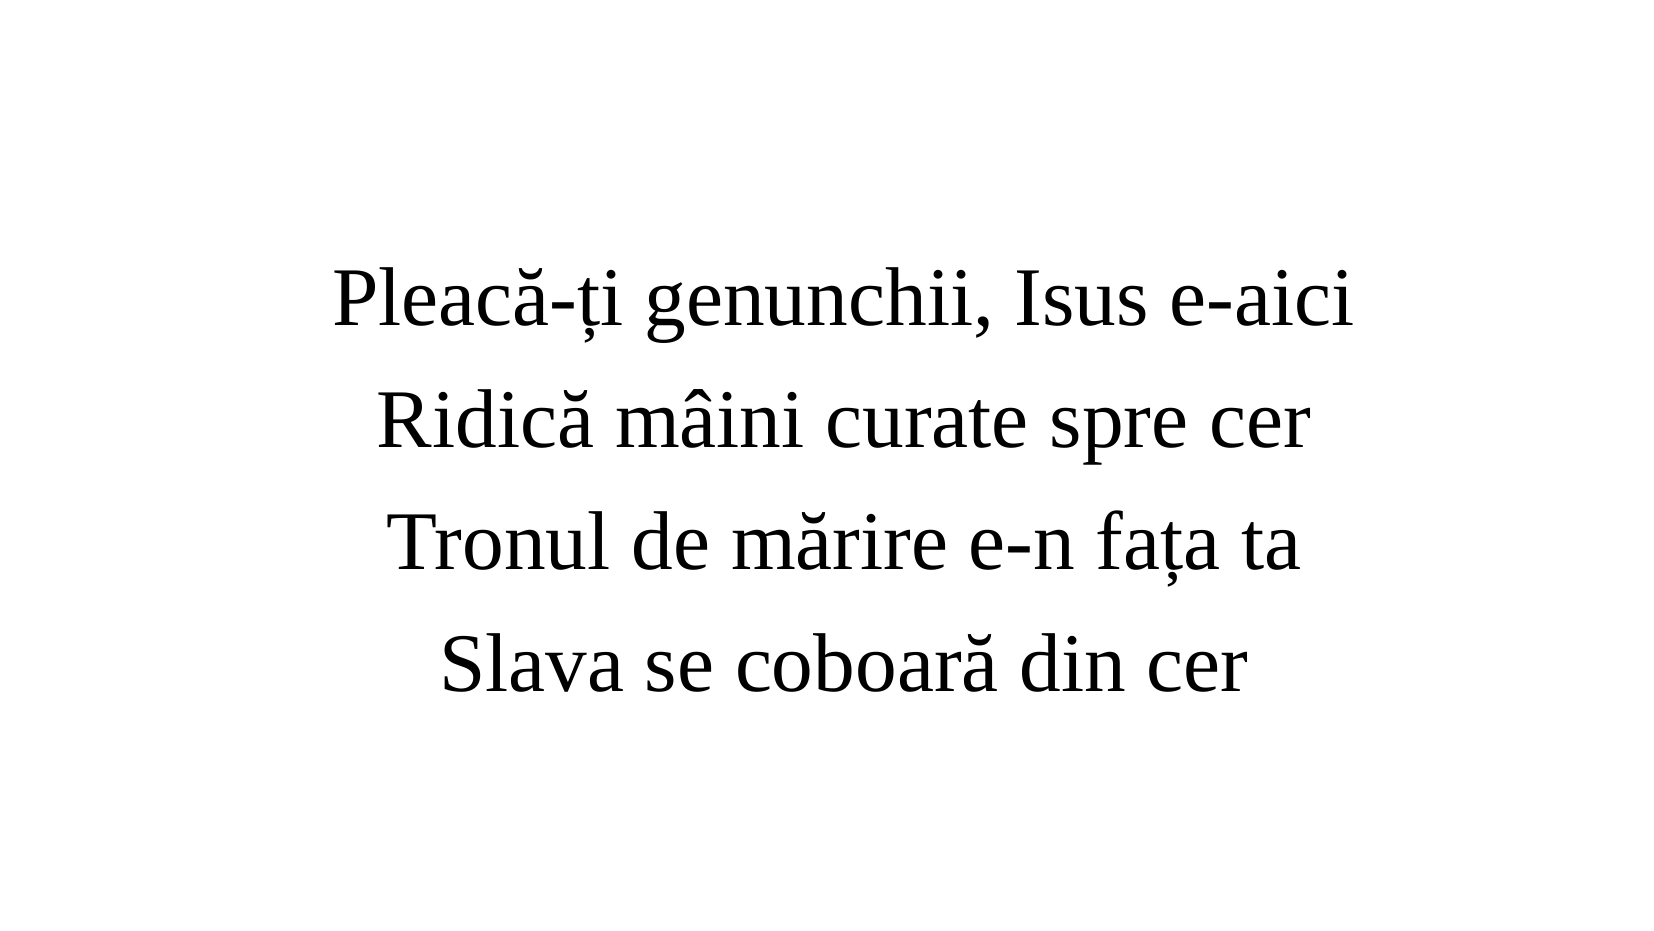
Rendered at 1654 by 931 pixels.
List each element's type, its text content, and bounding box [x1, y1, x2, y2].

subtitle Pleacă-ți genunchii, Isus e-aici Ridică mâini curate spre cer Tronul de mărire e-n fața ta Slava se coboară din cer [153, 238, 1536, 713]
